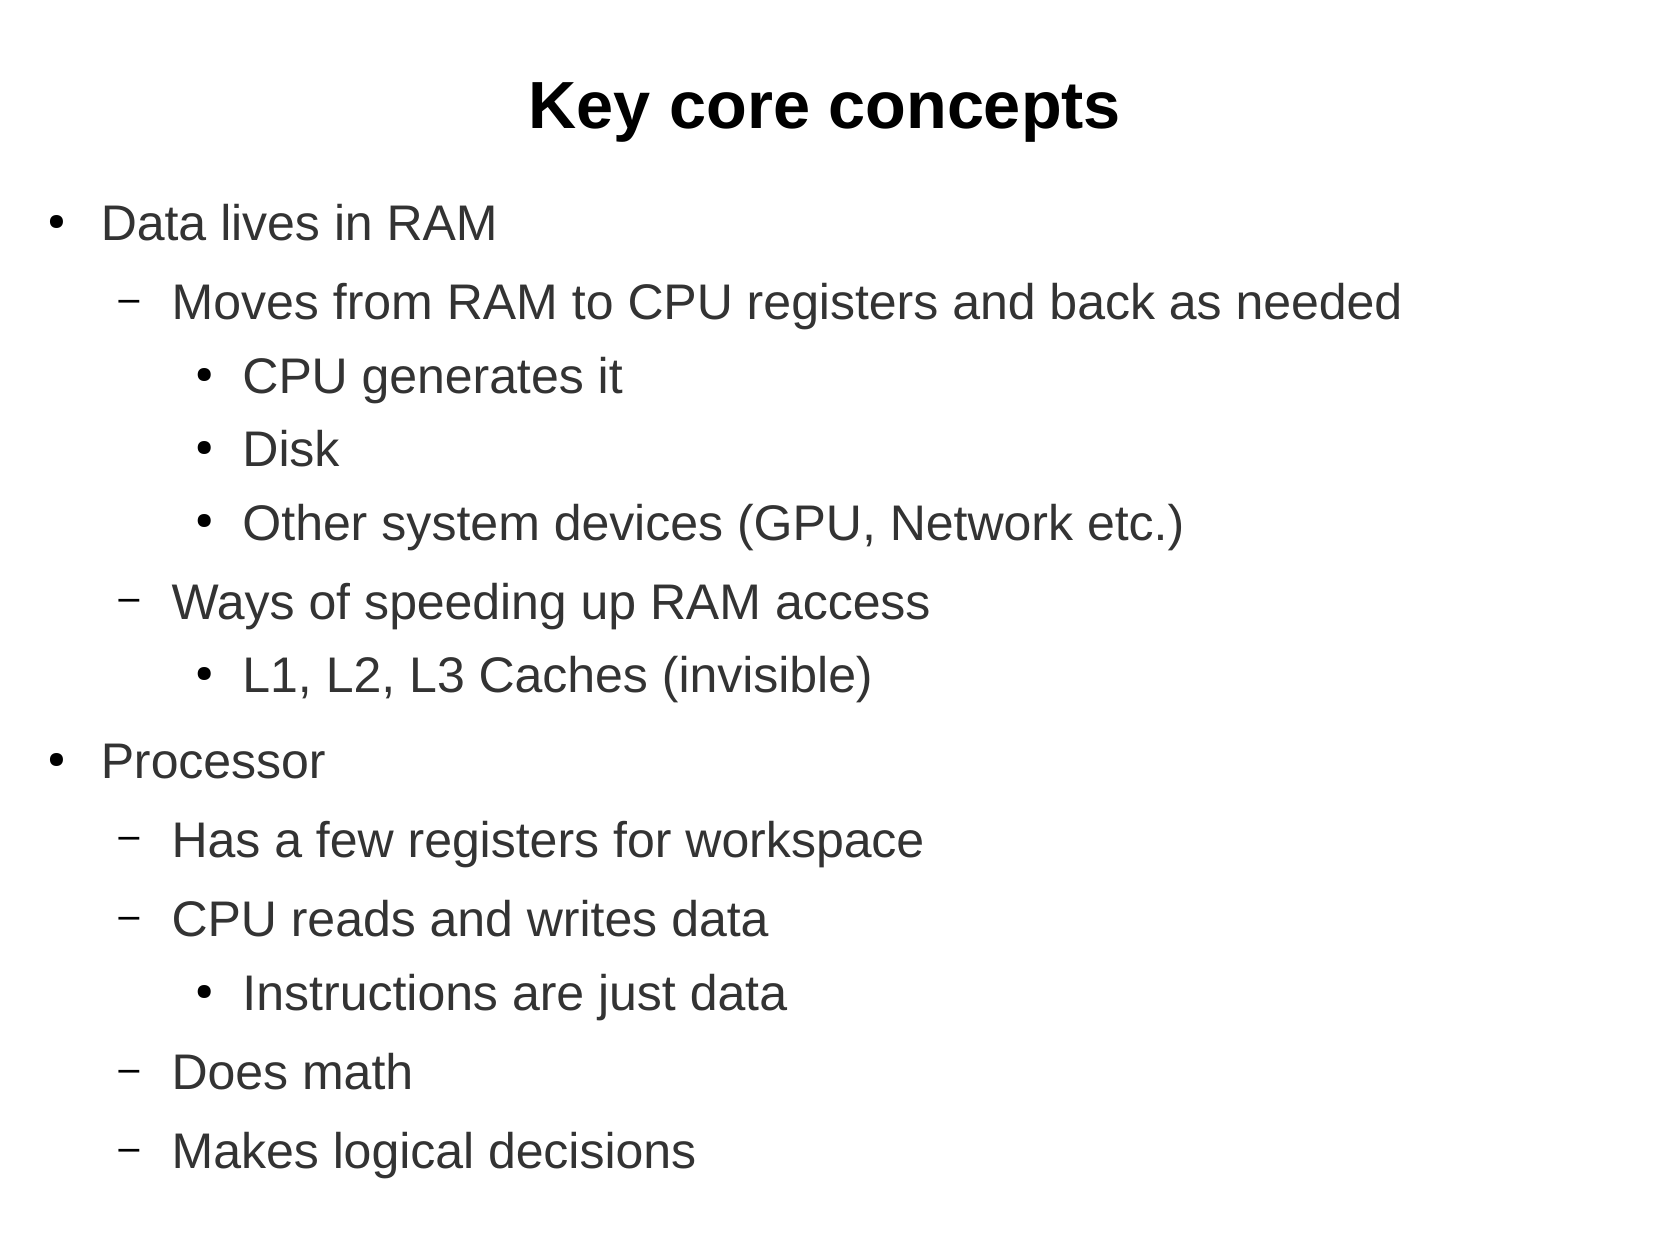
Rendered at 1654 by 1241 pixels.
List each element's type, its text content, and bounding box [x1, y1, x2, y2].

title Key core concepts [30, 30, 1621, 181]
list Data lives in RAM Moves from RAM to CPU registers and back as needed CPU generates it Disk Other system devices (GPU, Network etc.) Ways of speeding up RAM access L1, L2, L3 Caches (invisible) Processor Has a few registers for workspace CPU reads and writes data Instructions are just data Does math Makes logical decisions [30, 195, 1621, 1216]
